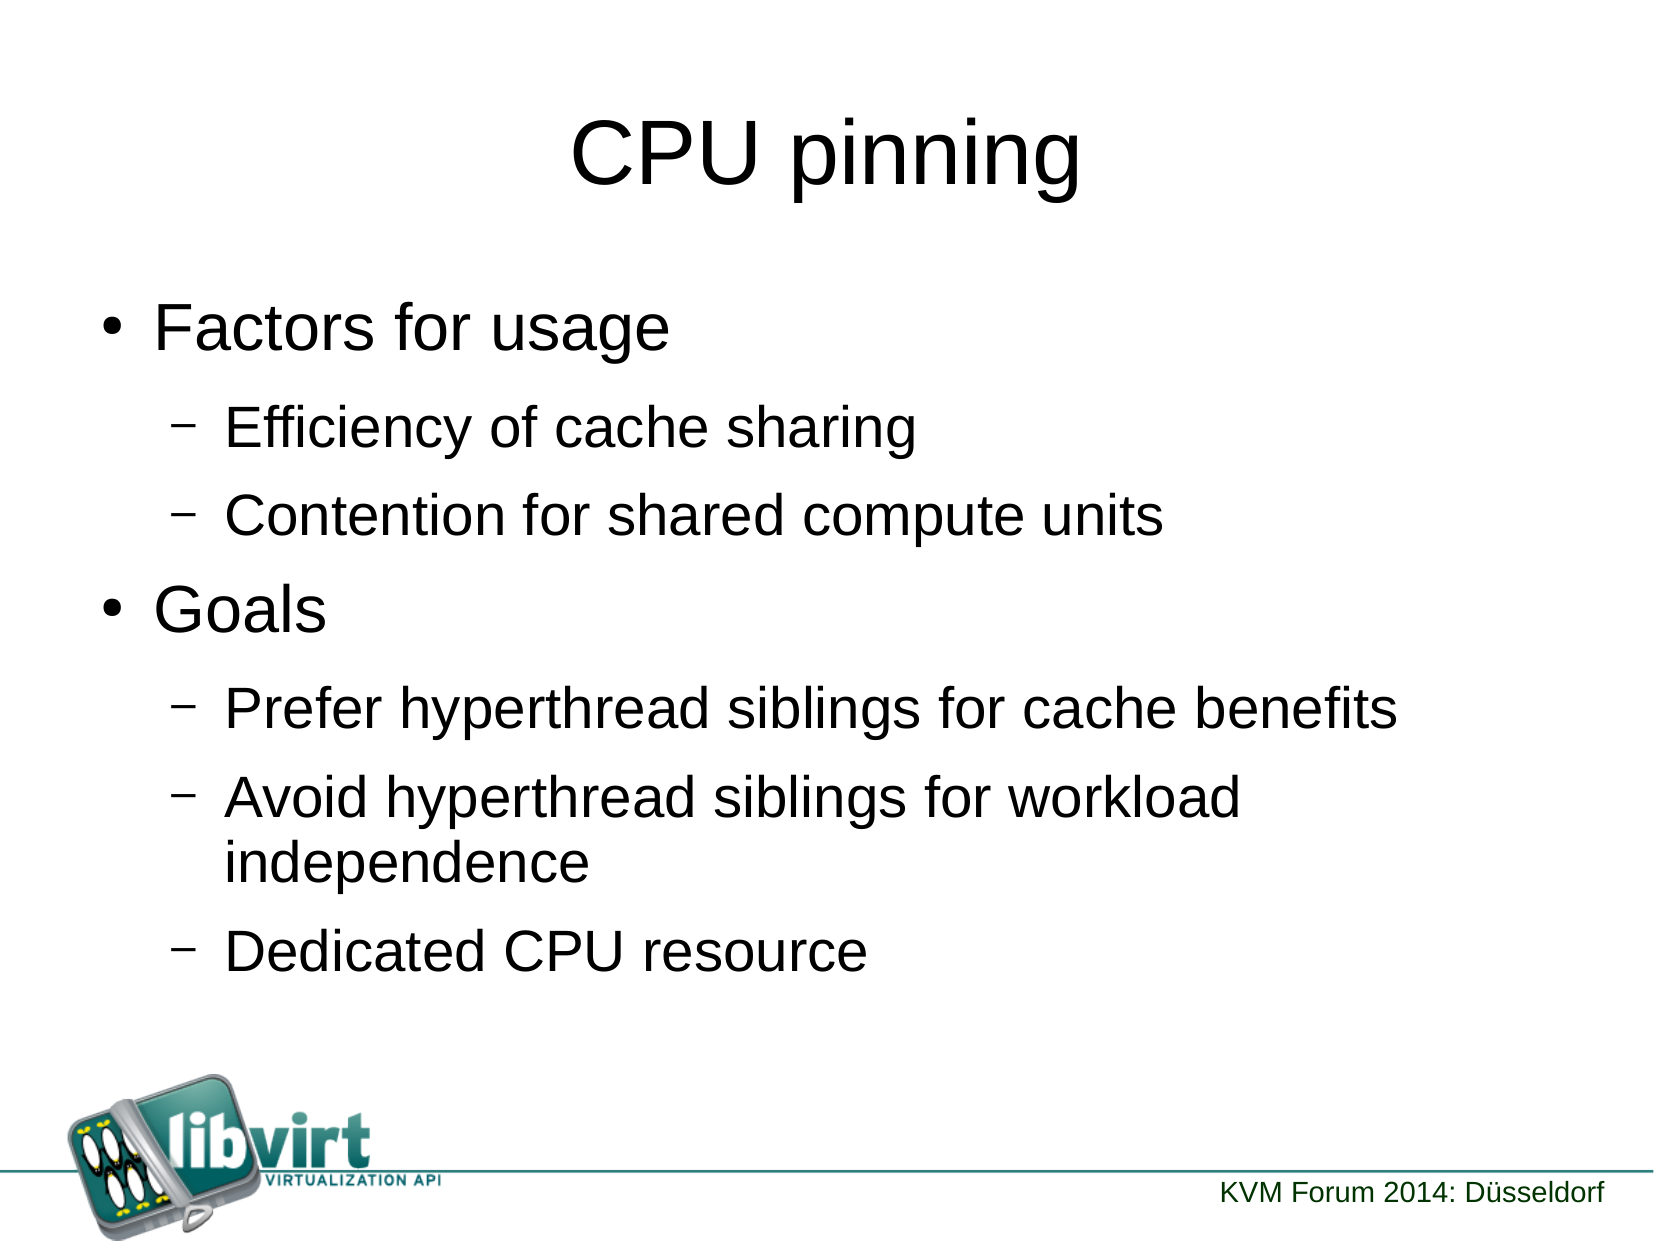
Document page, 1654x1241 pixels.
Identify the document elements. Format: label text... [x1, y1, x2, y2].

title CPU pinning [82, 49, 1571, 257]
picture [0, 1074, 1654, 1241]
list Factors for usage Efficiency of cache sharing Contention for shared compute units Goals Prefer hyperthread siblings for cache benefits Avoid hyperthread siblings for workload independence Dedicated CPU resource [82, 290, 1571, 1010]
